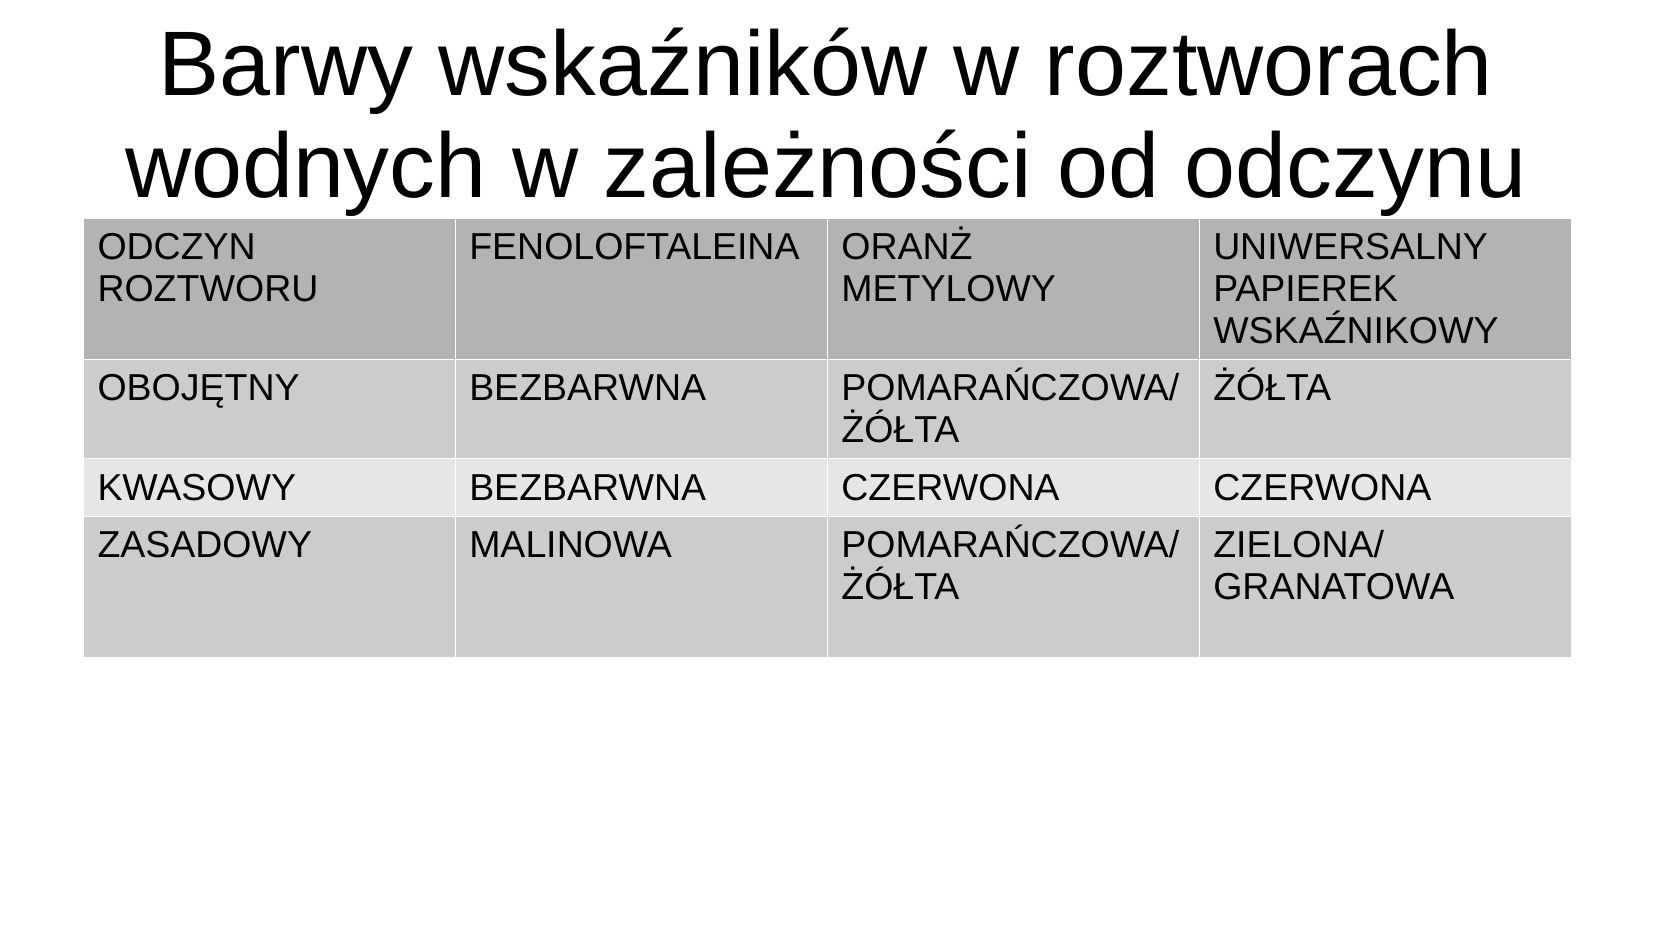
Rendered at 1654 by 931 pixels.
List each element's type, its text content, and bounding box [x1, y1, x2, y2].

table_cell KWASOWY [84, 459, 455, 516]
table_cell MALINOWA [456, 517, 827, 657]
table_header FENOLOFTALEINA [456, 219, 827, 359]
table_cell ZIELONA/GRANATOWA [1200, 517, 1571, 657]
table_header ORANŻ METYLOWY [828, 219, 1199, 359]
table_header ODCZYN ROZTWORU [84, 219, 455, 359]
table_cell BEZBARWNA [456, 360, 827, 458]
table_cell POMARAŃCZOWA/ŻÓŁTA [828, 360, 1199, 458]
table_cell CZERWONA [1200, 459, 1571, 516]
table_cell OBOJĘTNY [84, 360, 455, 458]
table_cell ŻÓŁTA [1200, 360, 1571, 458]
table_cell CZERWONA [828, 459, 1199, 516]
table_header UNIWERSALNY PAPIEREK WSKAŹNIKOWY [1200, 219, 1571, 359]
table_cell BEZBARWNA [456, 459, 827, 516]
table_cell ZASADOWY [84, 517, 455, 657]
title Barwy wskaźników w roztworach wodnych w zależności od odczynu [82, 12, 1571, 218]
table_cell POMARAŃCZOWA/ŻÓŁTA [828, 517, 1199, 657]
